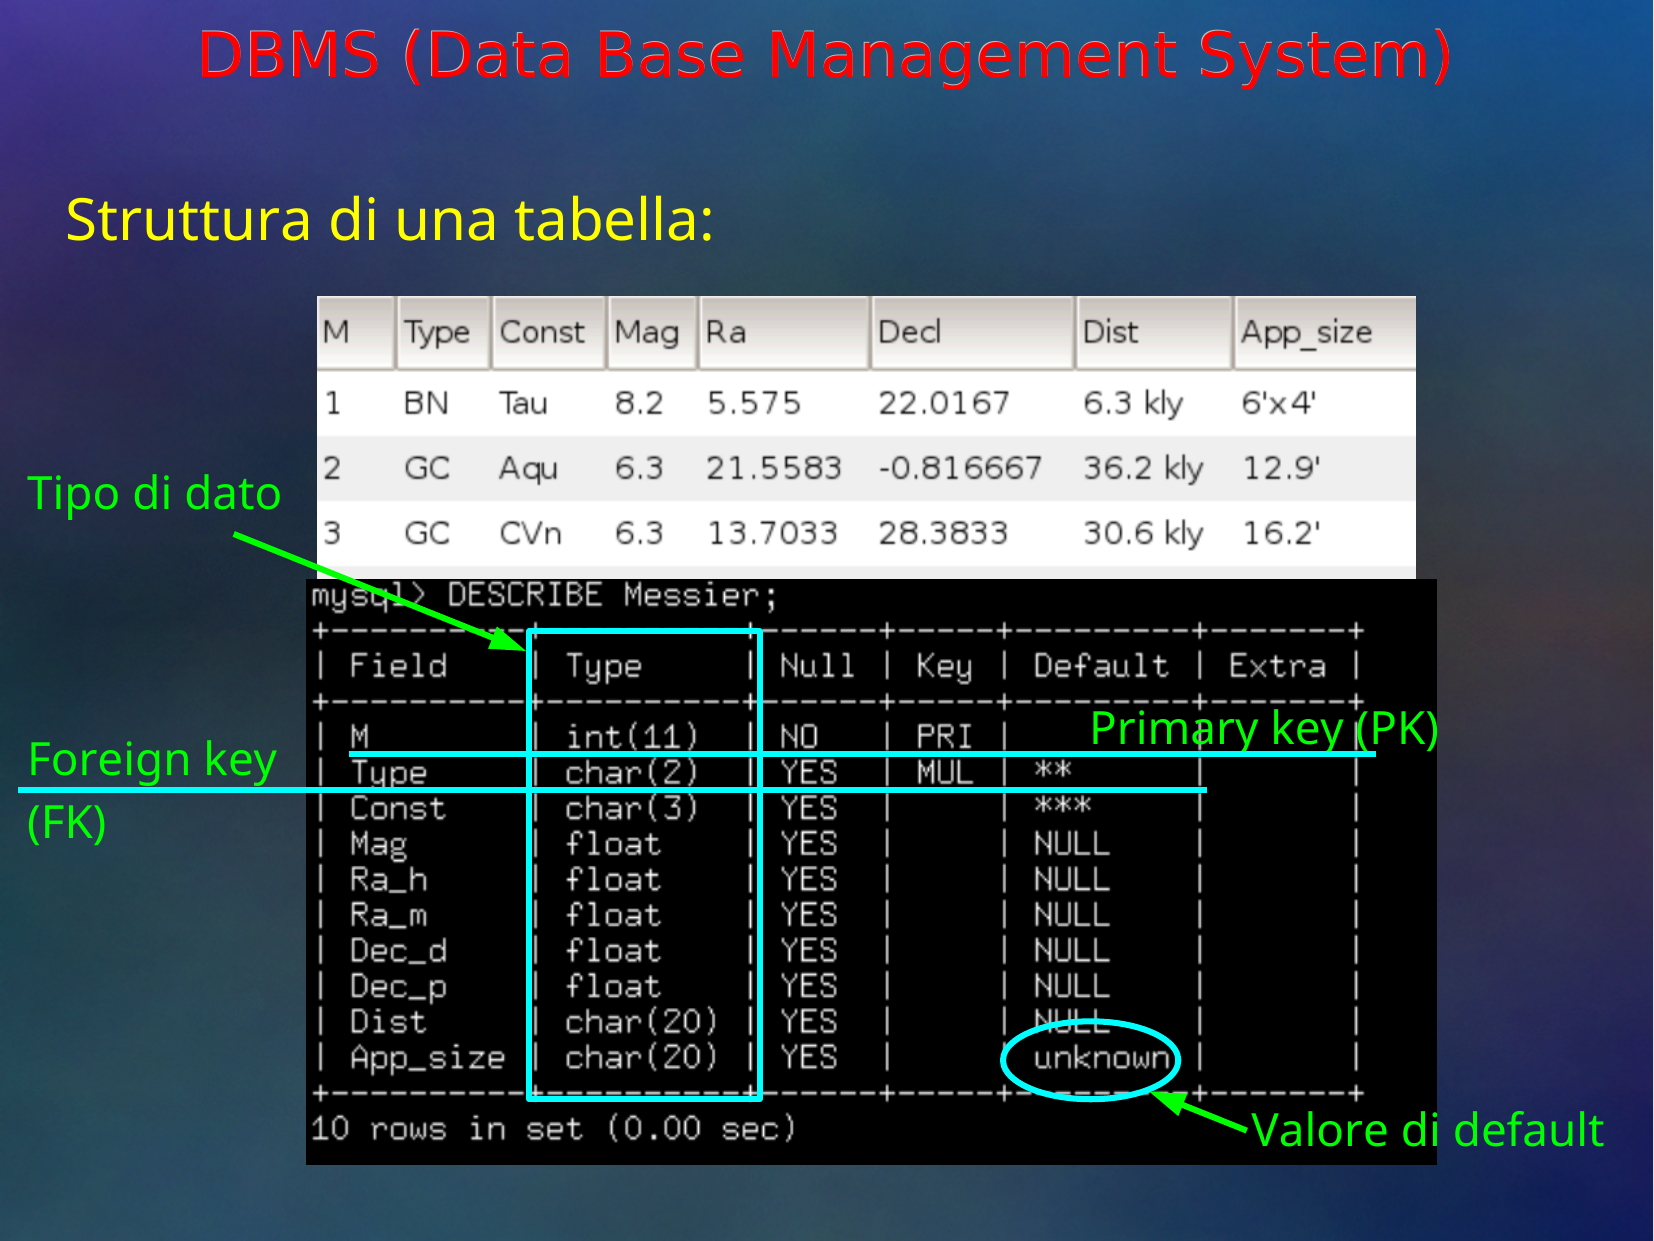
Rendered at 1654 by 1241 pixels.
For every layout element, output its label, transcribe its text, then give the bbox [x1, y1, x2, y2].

text_box Foreign key (FK) [27, 793, 318, 855]
text_box Primary key (PK) [1089, 695, 1478, 762]
text_box Foreign key (FK) [27, 726, 318, 787]
text_box Valore di default [1251, 1096, 1653, 1163]
picture [0, 0, 1654, 1241]
text_box Struttura di una tabella: [30, 177, 877, 254]
text_box Tipo di dato [27, 460, 318, 527]
